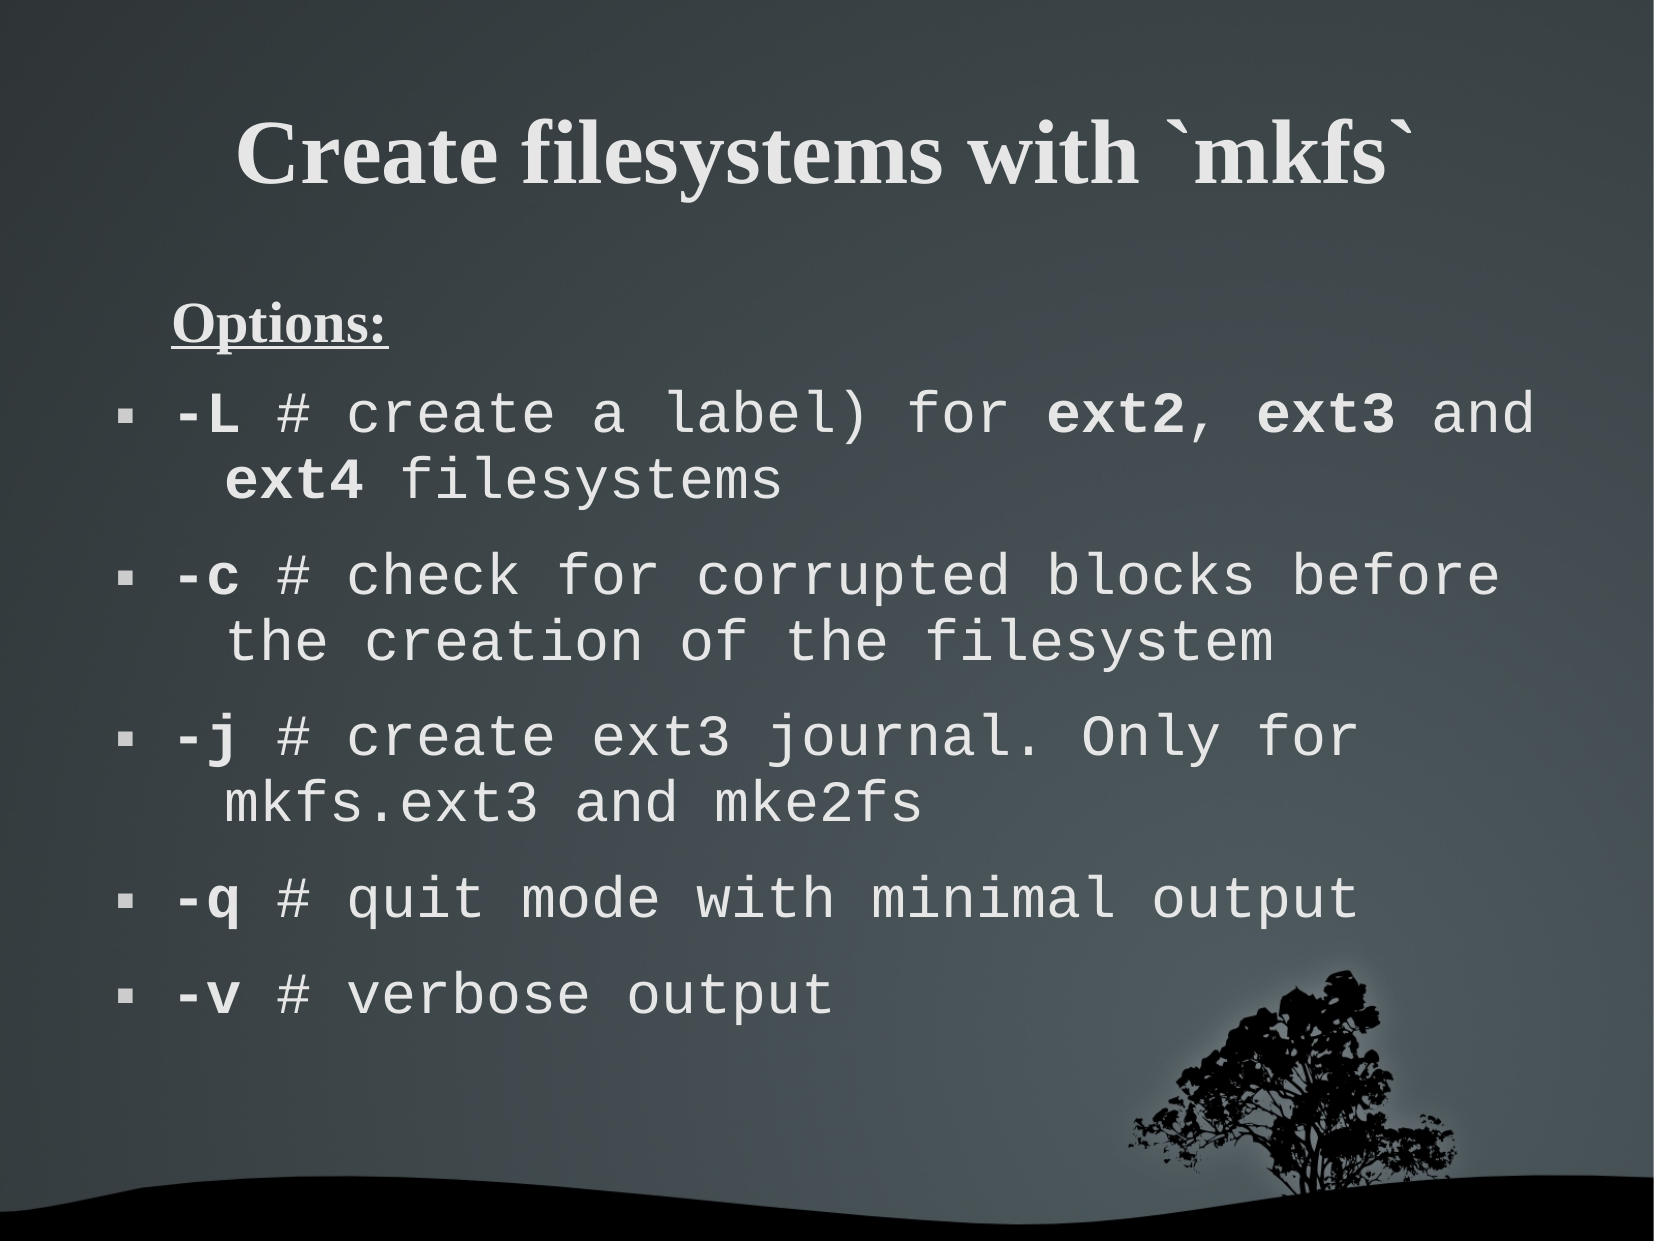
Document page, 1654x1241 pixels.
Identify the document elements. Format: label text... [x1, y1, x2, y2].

title Create filesystems with `mkfs` [82, 33, 1571, 273]
picture [0, 0, 1654, 1241]
list Options: -L # create a label) for ext2, ext3 and ext4 filesystems -c # check for corrupted blocks before the creation of the filesystem -j # create ext3 journal. Only for mkfs.ext3 and mke2fs -q # quit mode with minimal output -v # verbose output [82, 290, 1571, 1111]
